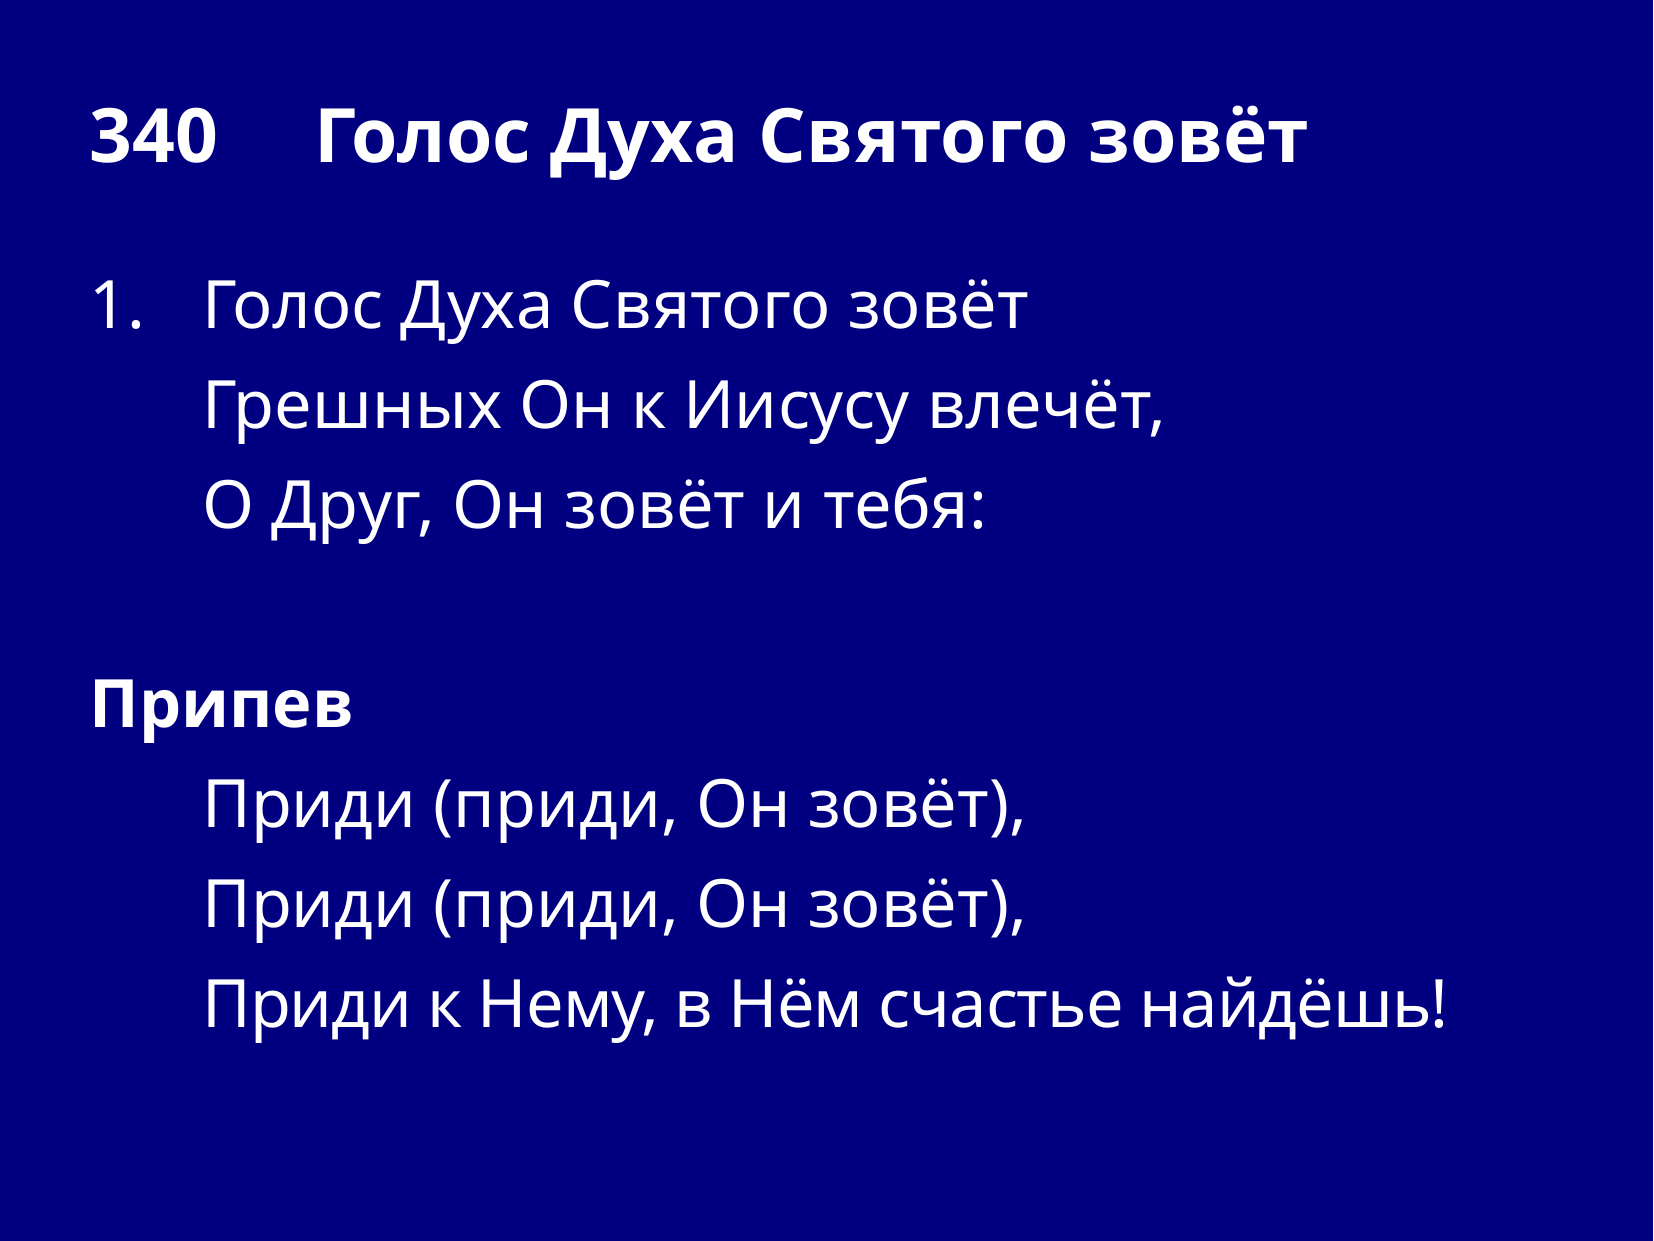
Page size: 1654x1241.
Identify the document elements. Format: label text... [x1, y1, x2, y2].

text_box 1. Голос Духа Святого зовёт Грешных Он к Иисусу влечёт, О Друг, Он зовёт и тебя: Припев Приди (приди, Он зовёт), Приди (приди, Он зовёт), Приди к Нему, в Нём счастье найдёшь! [75, 150, 1653, 1163]
text_box 340 Голос Духа Святого зовёт [75, 75, 1576, 188]
